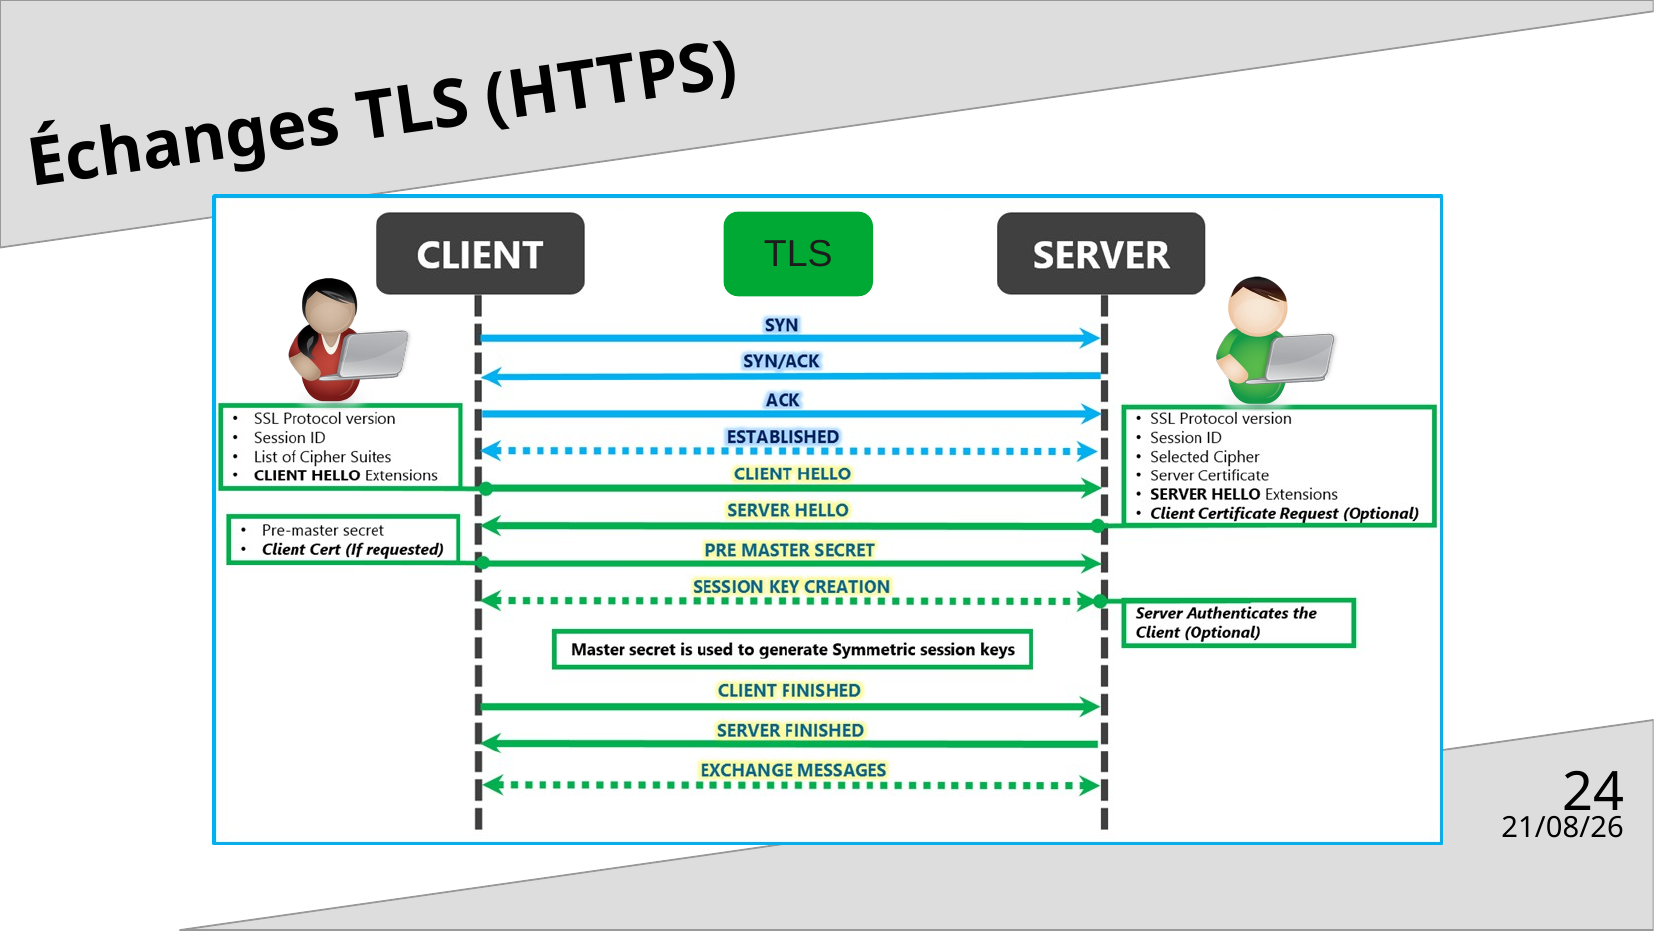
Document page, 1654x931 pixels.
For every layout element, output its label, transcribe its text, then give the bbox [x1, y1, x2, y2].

text_box TLS [724, 212, 873, 296]
picture [216, 198, 1440, 842]
title Échanges TLS (HTTPS) [16, 0, 1501, 239]
